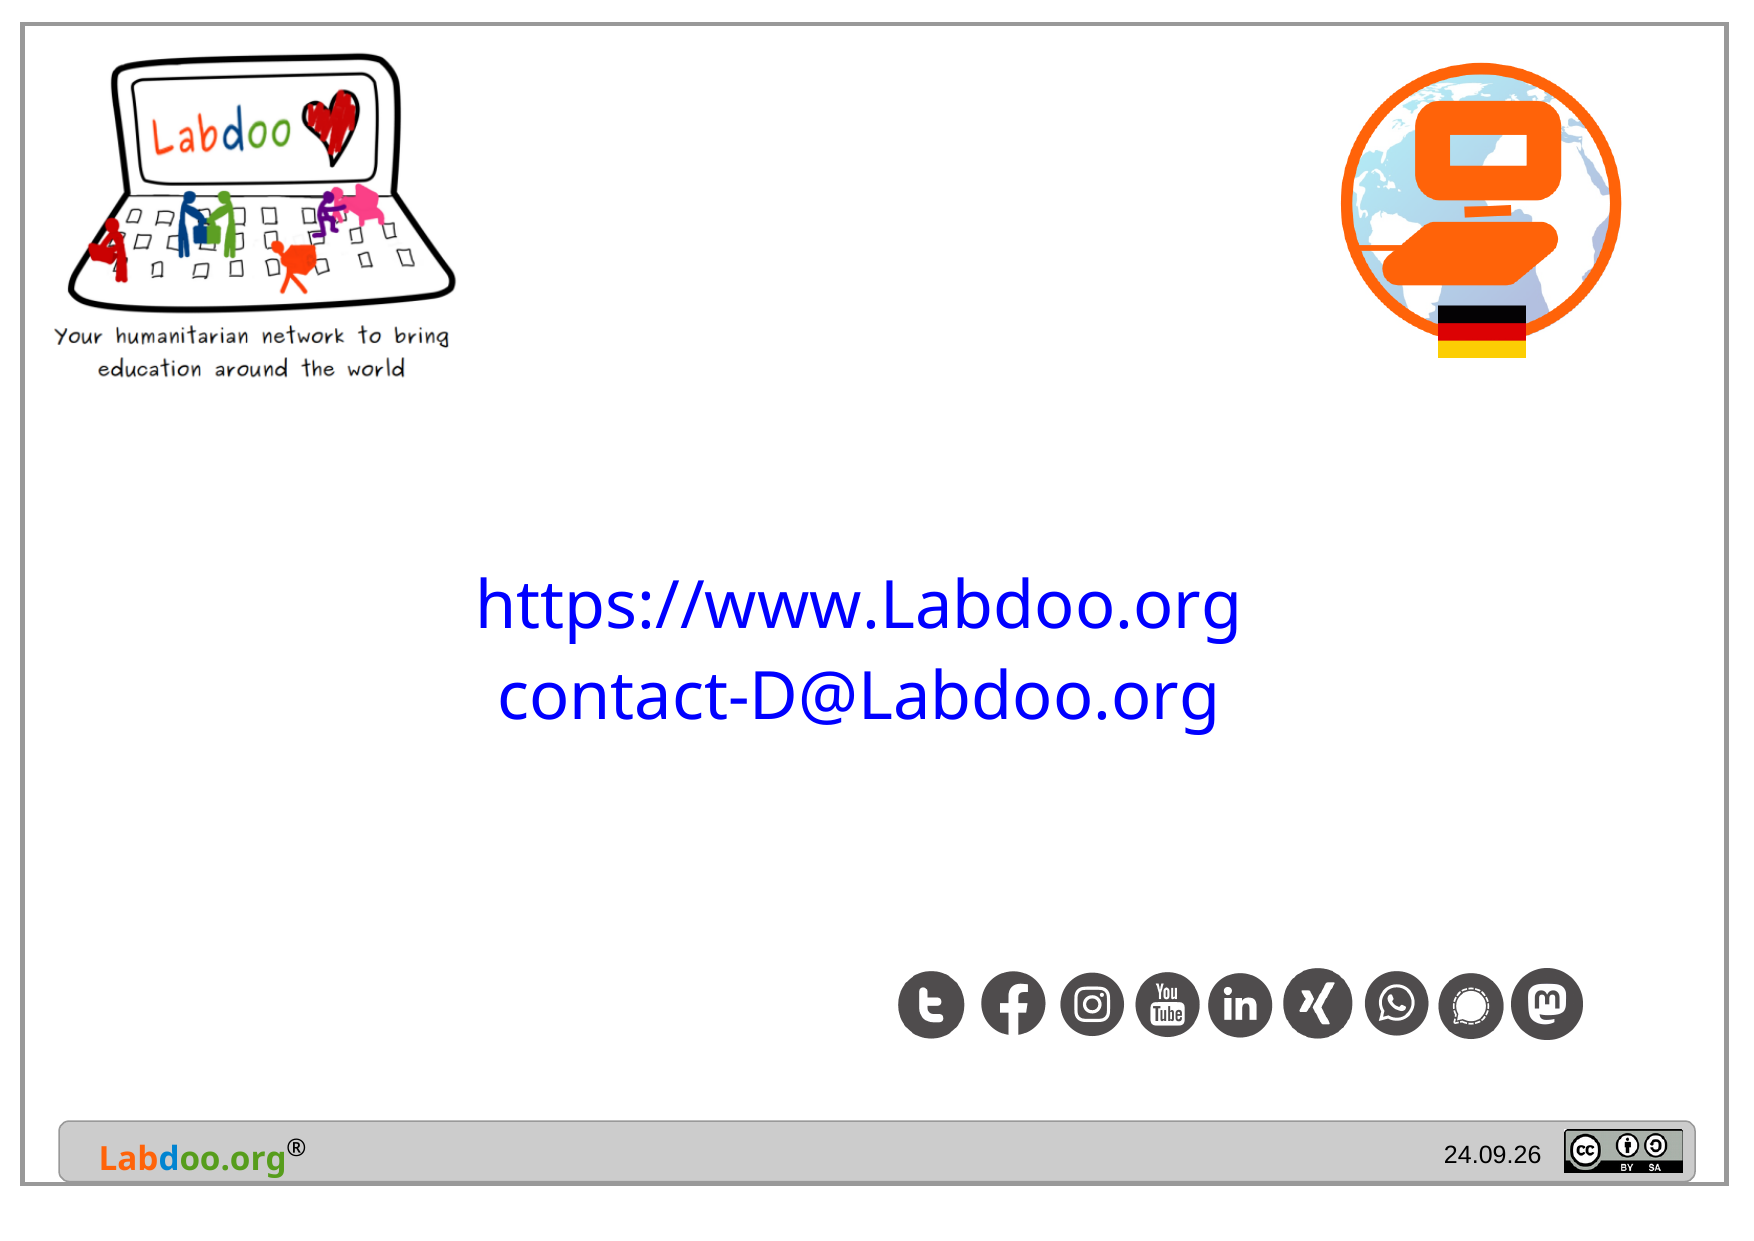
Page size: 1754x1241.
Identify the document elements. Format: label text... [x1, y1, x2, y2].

picture [1205, 971, 1274, 1040]
picture [1362, 968, 1431, 1038]
picture [1317, 47, 1654, 390]
text_box Labdoo.org® [83, 1103, 1161, 1182]
text_box https://www.Labdoo.org contact-D@Labdoo.org [395, 554, 1323, 745]
picture [47, 35, 466, 390]
picture [1133, 970, 1202, 1040]
picture [1437, 969, 1506, 1042]
picture [1057, 970, 1126, 1038]
picture [1282, 966, 1354, 1041]
picture [897, 968, 965, 1040]
picture [1564, 1129, 1683, 1173]
picture [1511, 968, 1583, 1040]
picture [979, 968, 1048, 1039]
